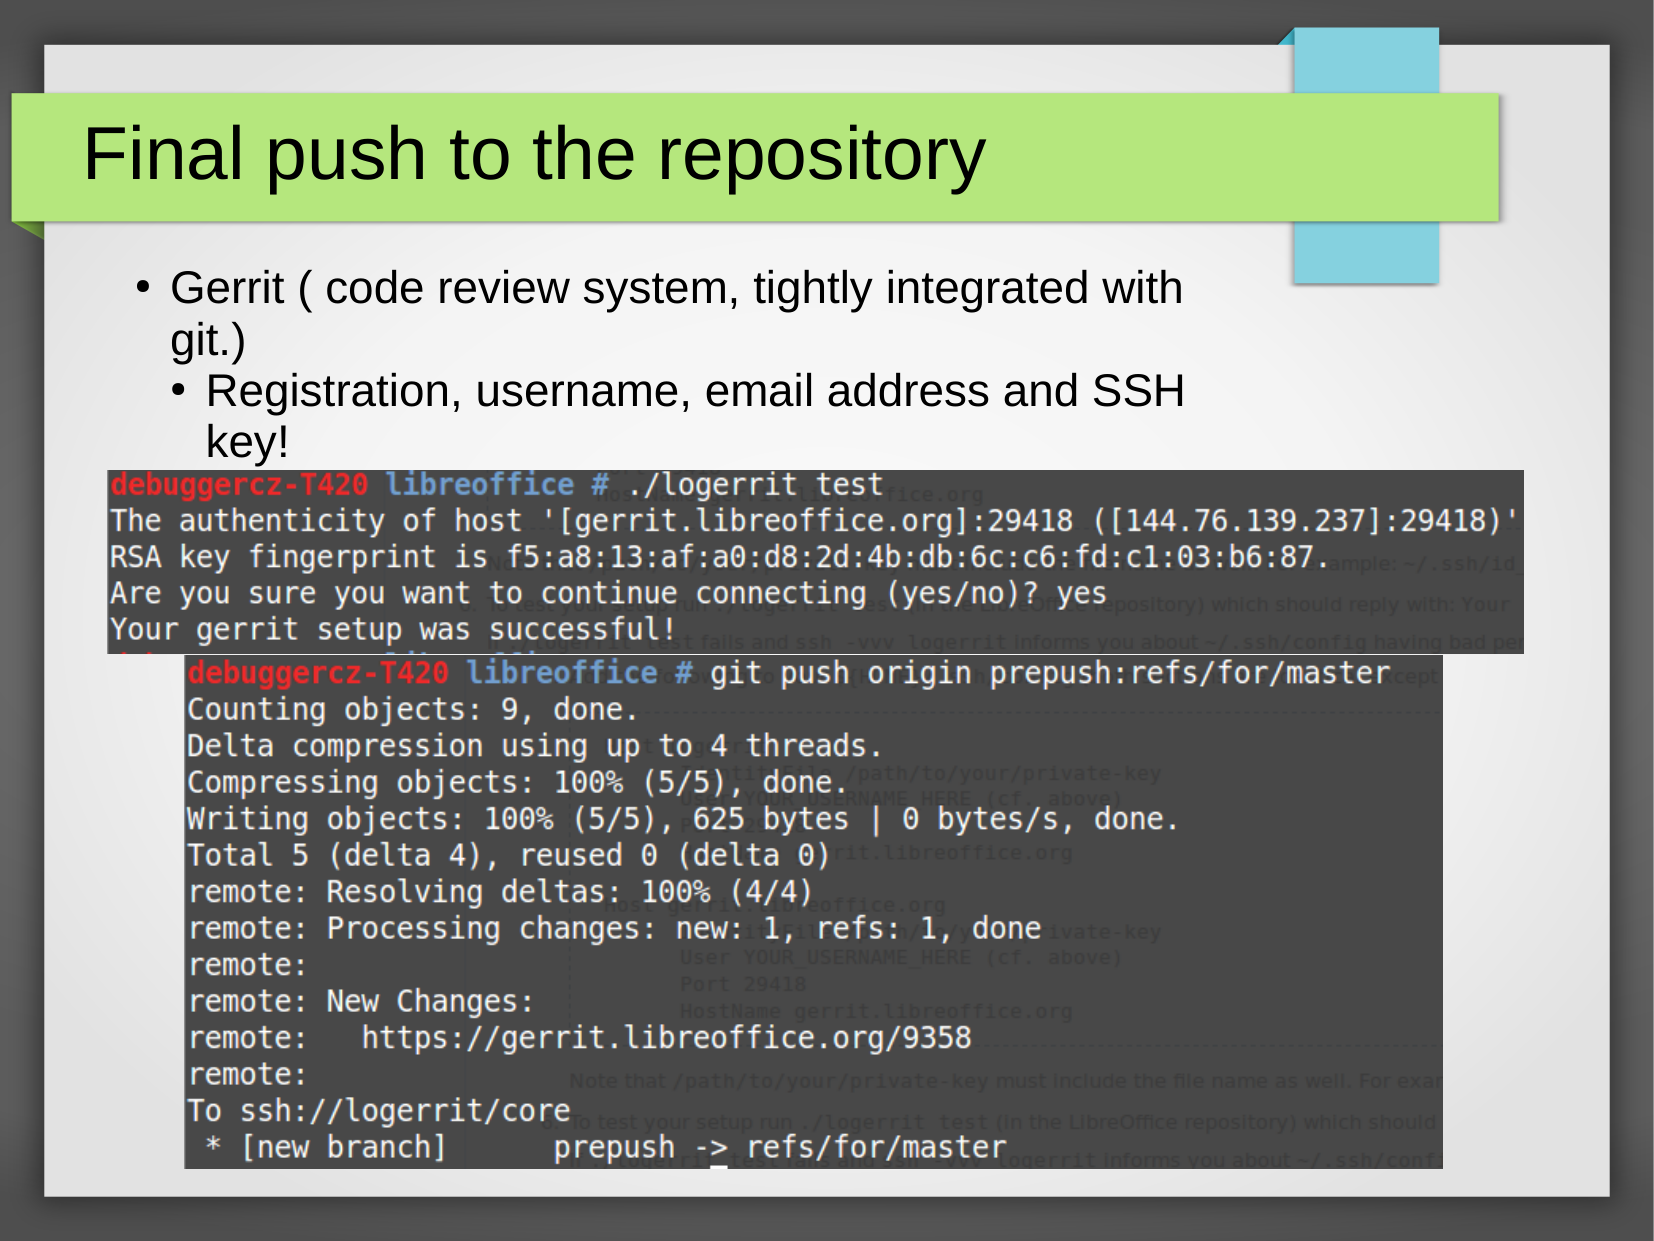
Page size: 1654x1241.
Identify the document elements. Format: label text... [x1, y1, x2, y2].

text_box Gerrit ( code review system, tightly integrated with git.) Registration, username, email address and SSH key! [120, 255, 1231, 470]
title Final push to the repository [82, 94, 1264, 213]
picture [0, 0, 1654, 1241]
